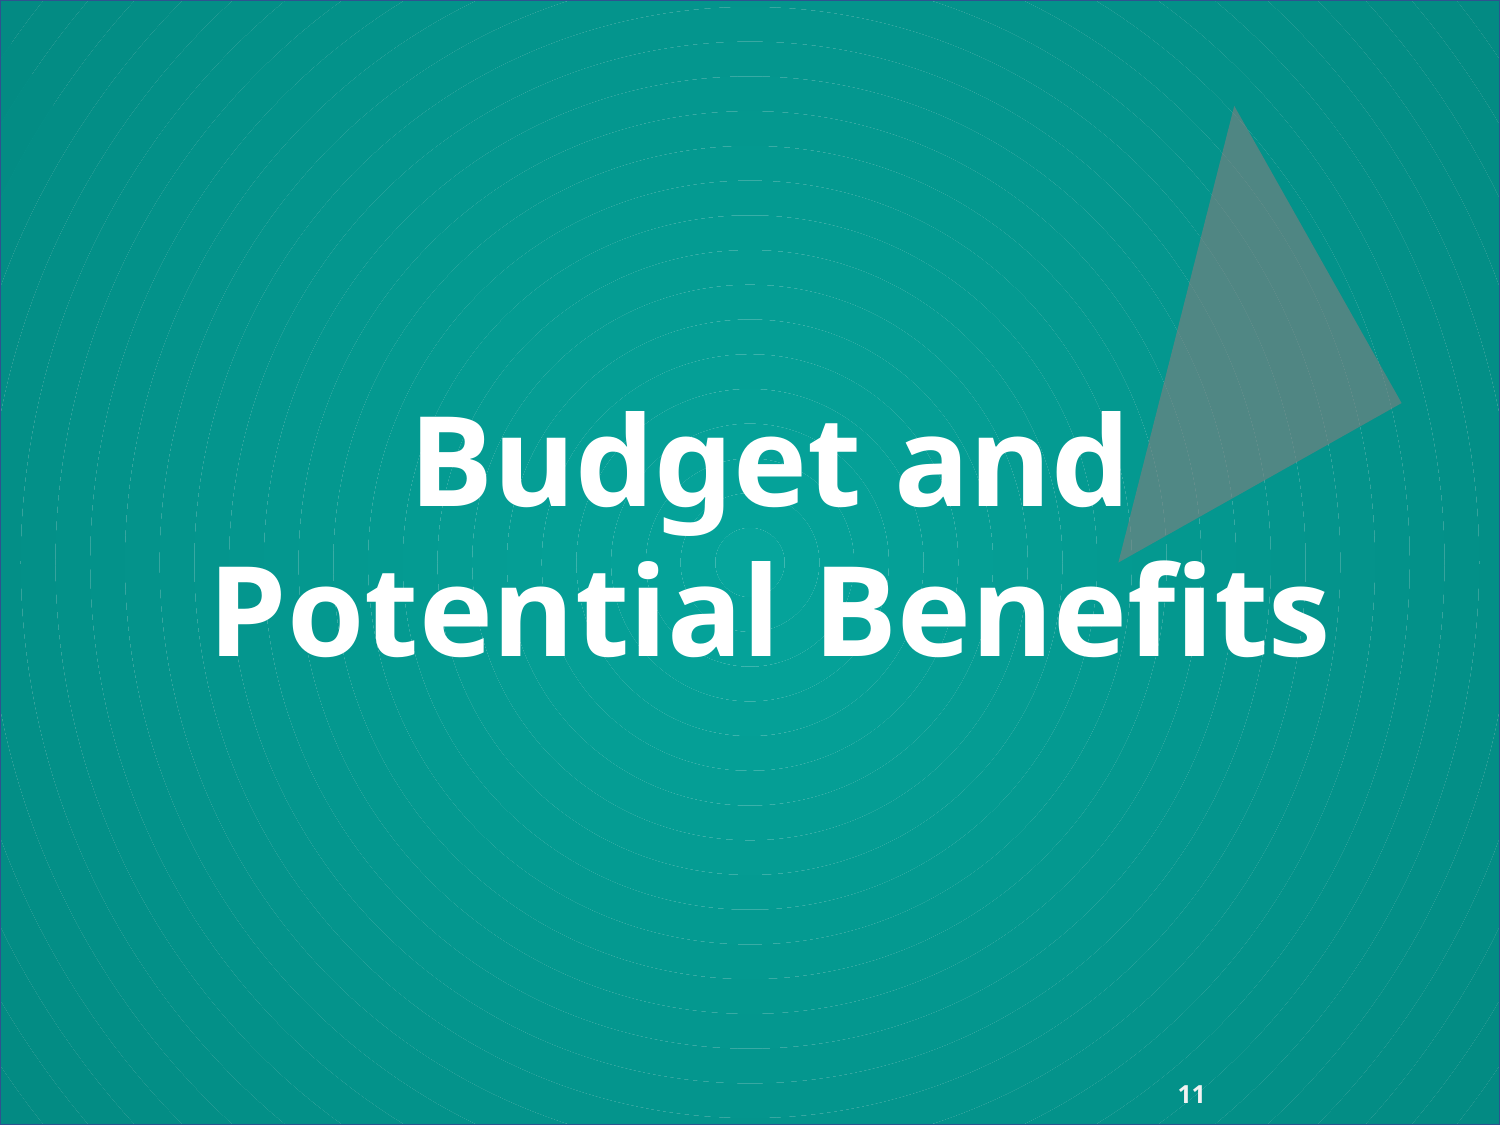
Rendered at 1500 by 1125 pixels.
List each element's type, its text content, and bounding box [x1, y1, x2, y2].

text_box [0, 0, 1500, 1125]
text_box Budget and Potential Benefits [164, 373, 1377, 692]
text_box 11 [1162, 1065, 1500, 1125]
